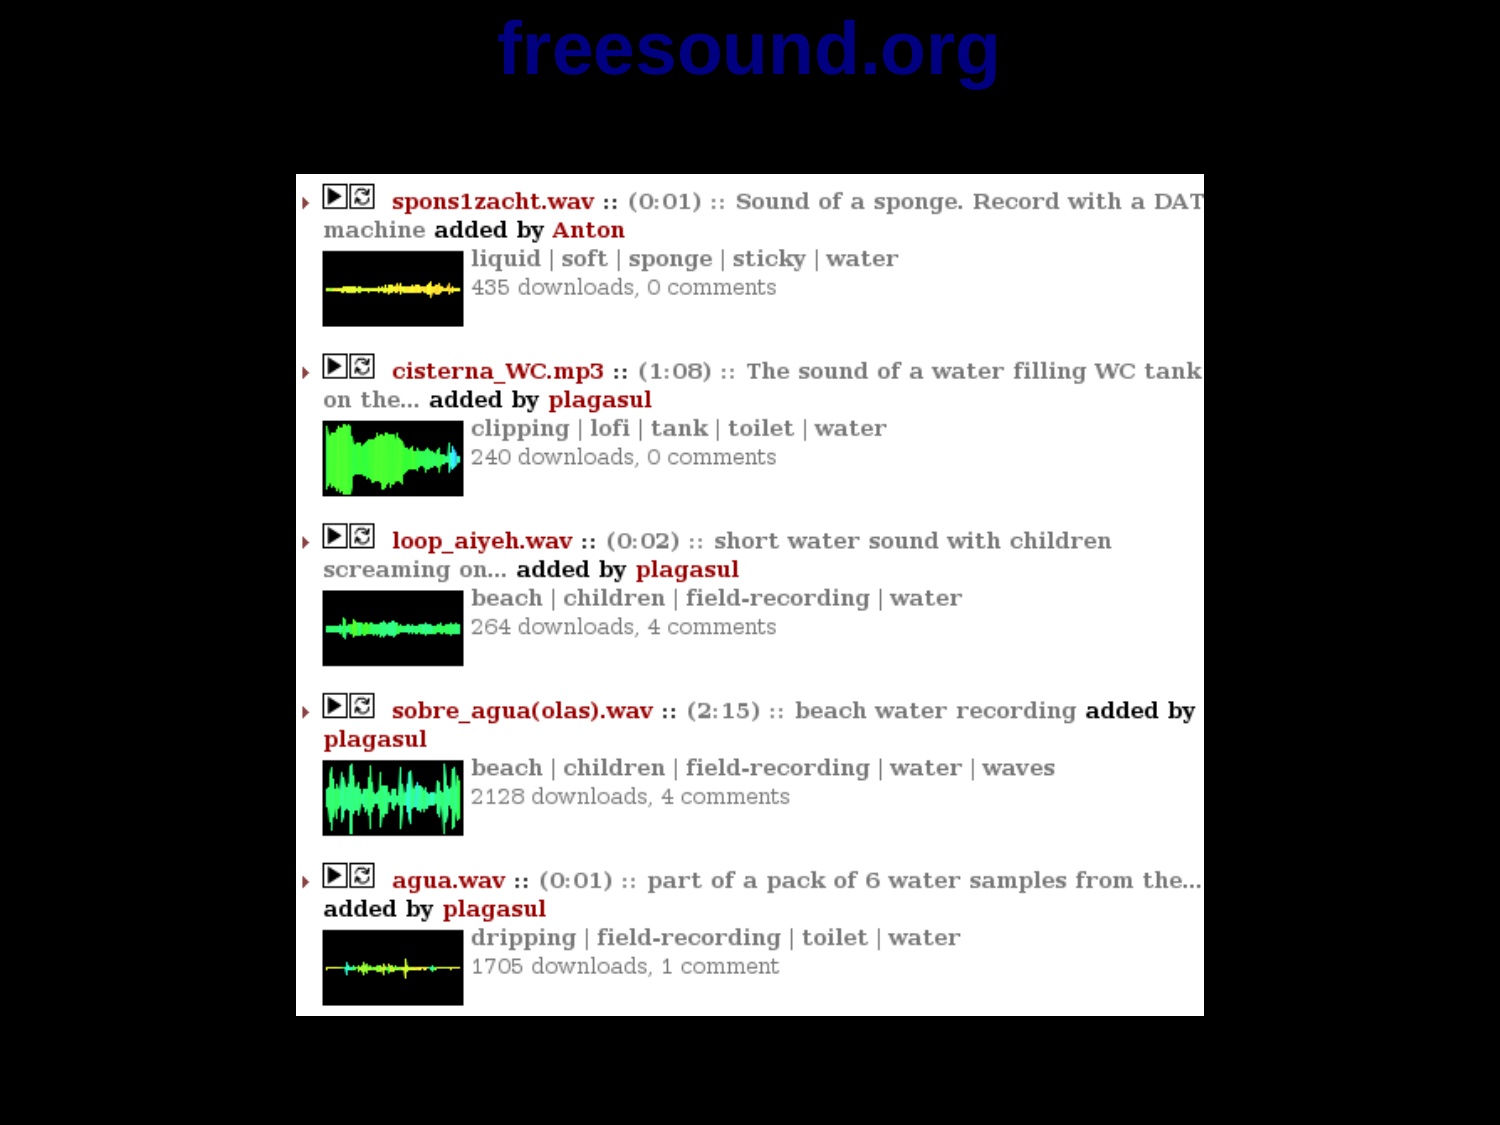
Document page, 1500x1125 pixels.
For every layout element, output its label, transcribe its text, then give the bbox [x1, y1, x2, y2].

title freesound.org [75, 0, 1425, 101]
picture [296, 174, 1204, 1016]
